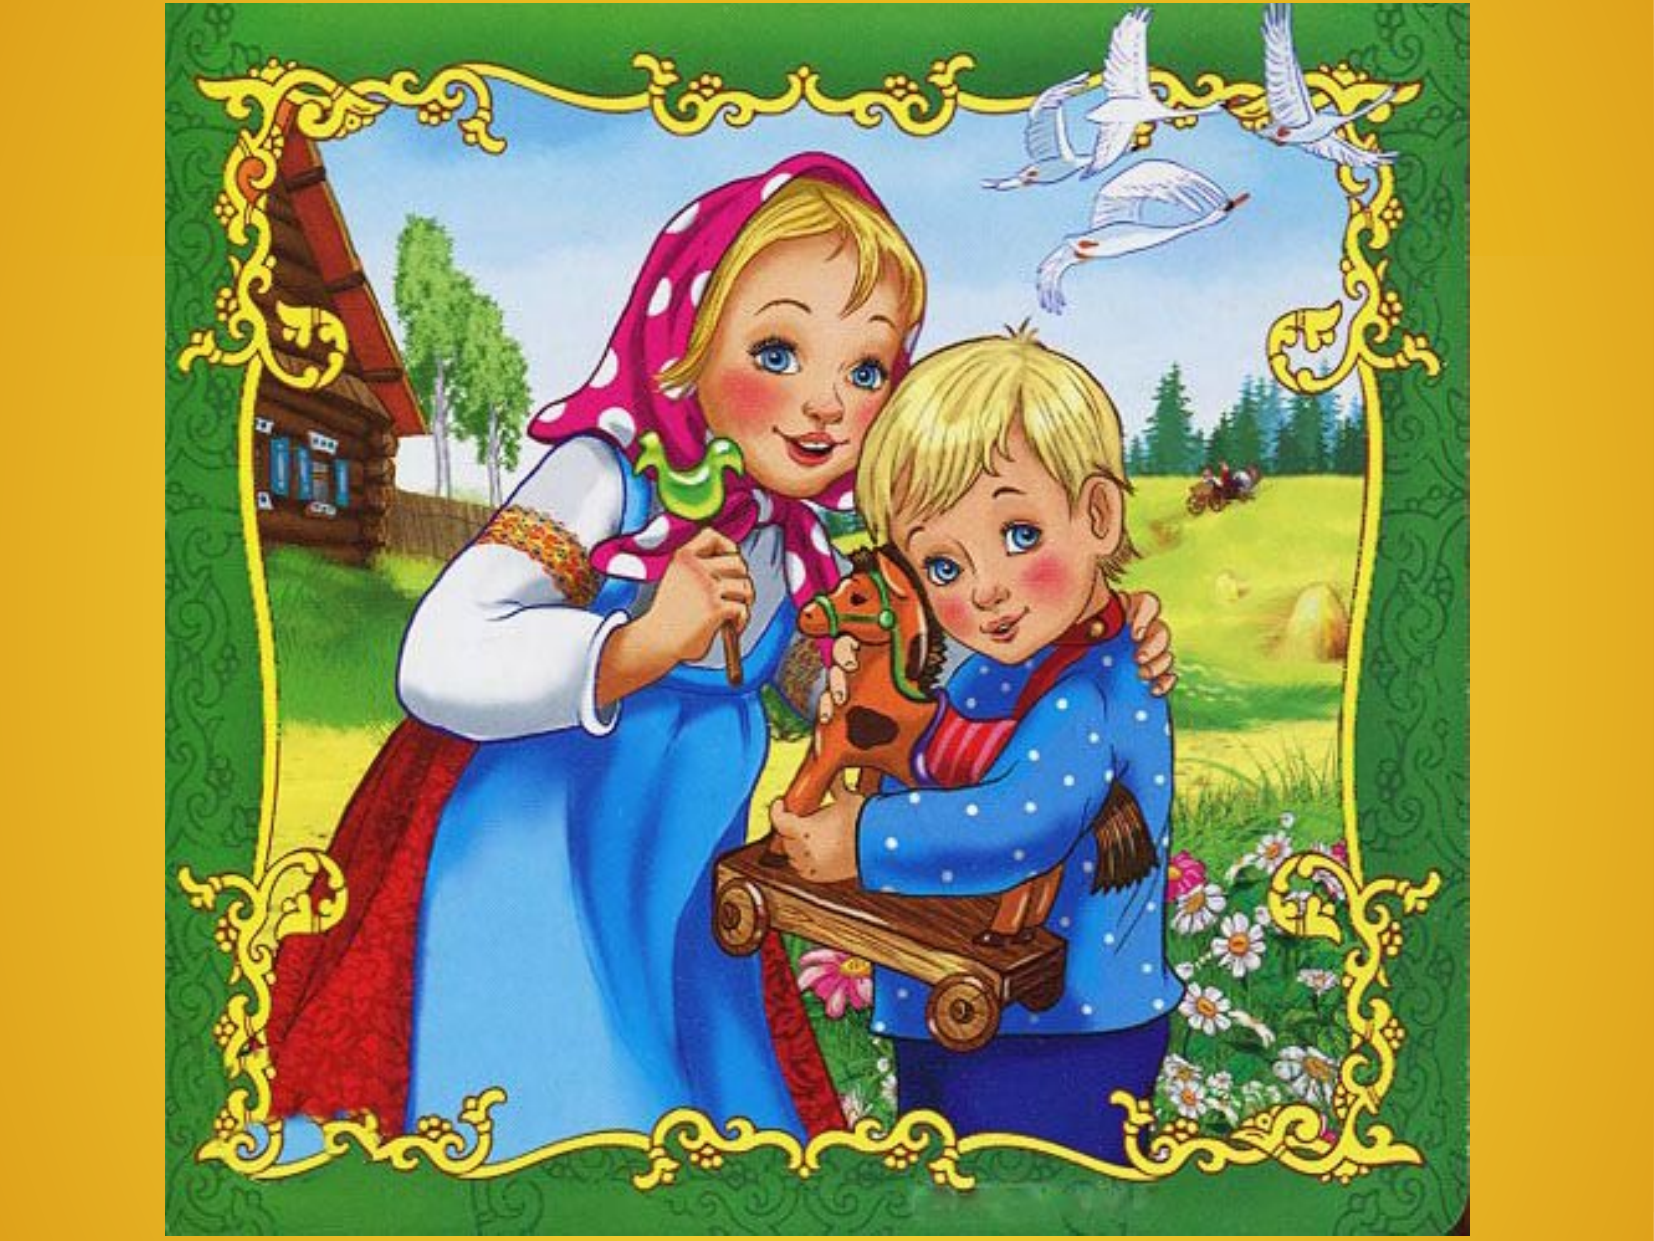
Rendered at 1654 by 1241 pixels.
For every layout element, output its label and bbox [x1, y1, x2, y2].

picture [165, 3, 1470, 1236]
